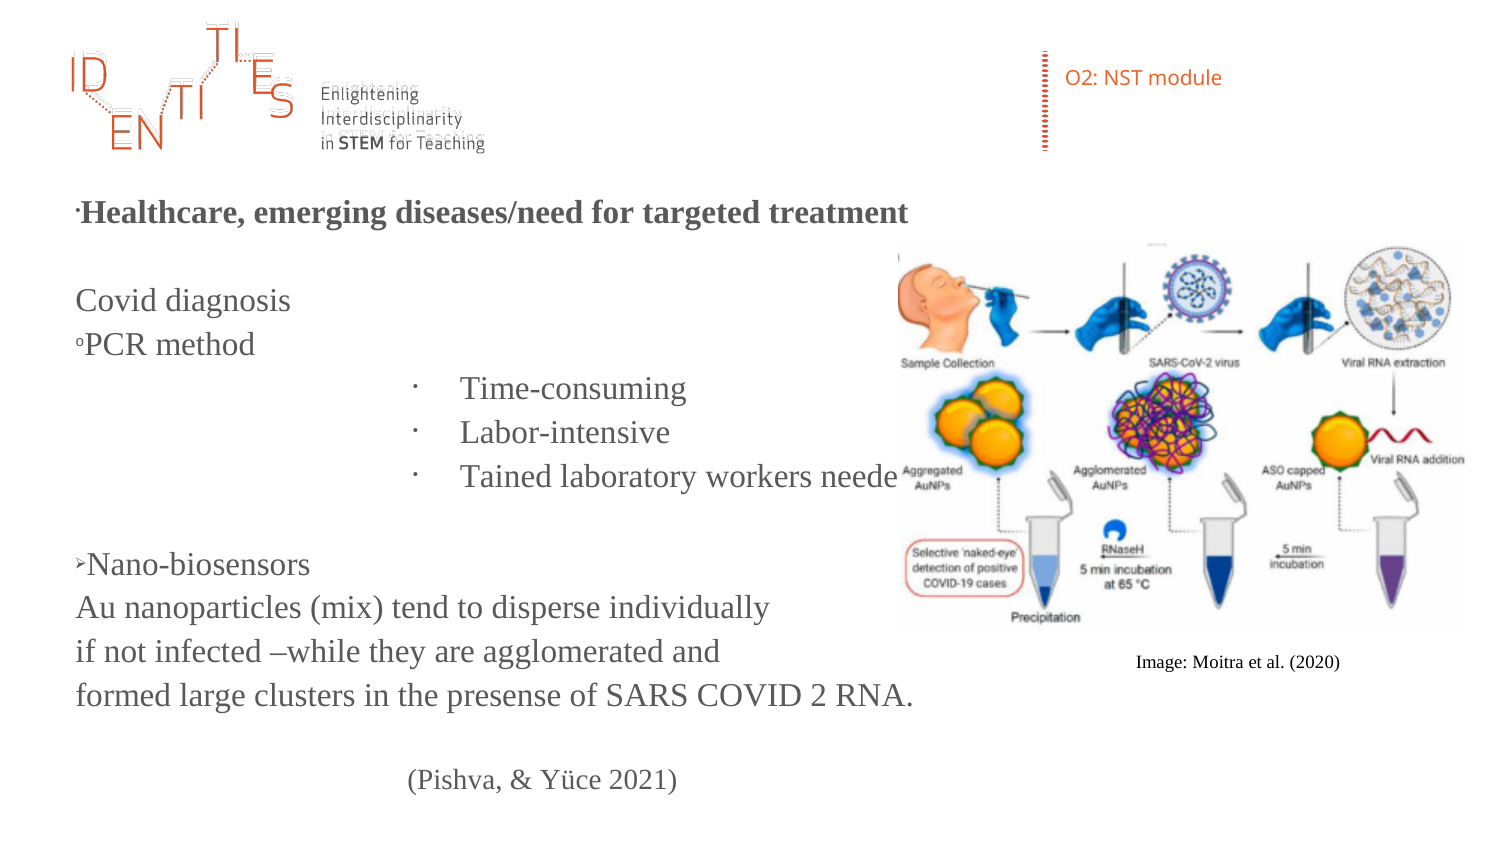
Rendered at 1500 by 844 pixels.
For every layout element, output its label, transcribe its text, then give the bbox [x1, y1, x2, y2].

text_box Healthcare, emerging diseases/need for targeted treatment Covid diagnosis PCR method Time-consuming Labor-intensive Tained laboratory workers needed Nano-biosensors Au nanoparticles (mix) tend to disperse individually if not infected –while they are agglomerated and formed large clusters in the presense of SARS COVID 2 RNA. (Pishva, & Yüce 2021) [60, 156, 1456, 844]
text_box O2: NST module [1051, 57, 1472, 139]
picture [71, 18, 485, 157]
picture [898, 236, 1472, 636]
picture [1042, 51, 1051, 151]
text_box Image: Moitra et al. (2020) [1120, 641, 1401, 680]
